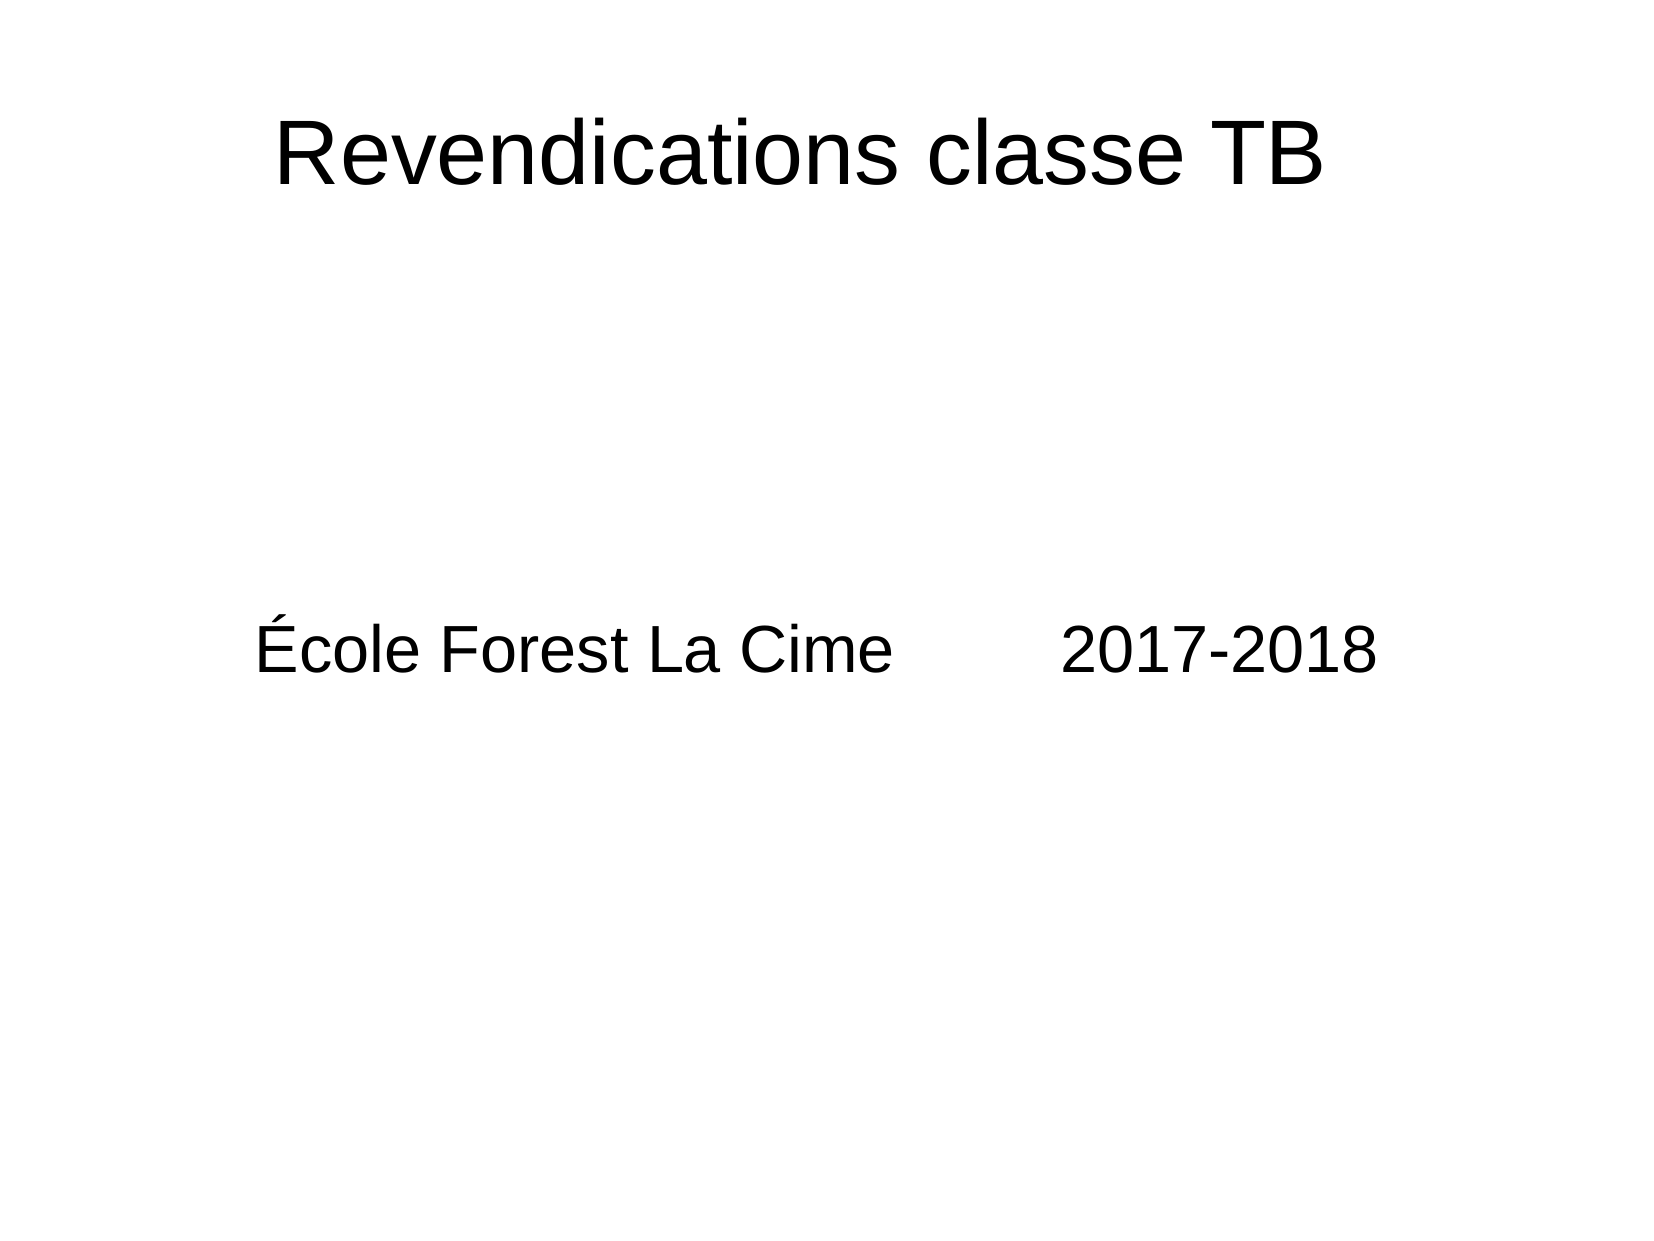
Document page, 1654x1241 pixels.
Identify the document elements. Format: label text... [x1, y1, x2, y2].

subtitle École Forest La Cime 2017-2018 [82, 290, 1571, 1010]
title Revendications classe TB [82, 49, 1571, 257]
